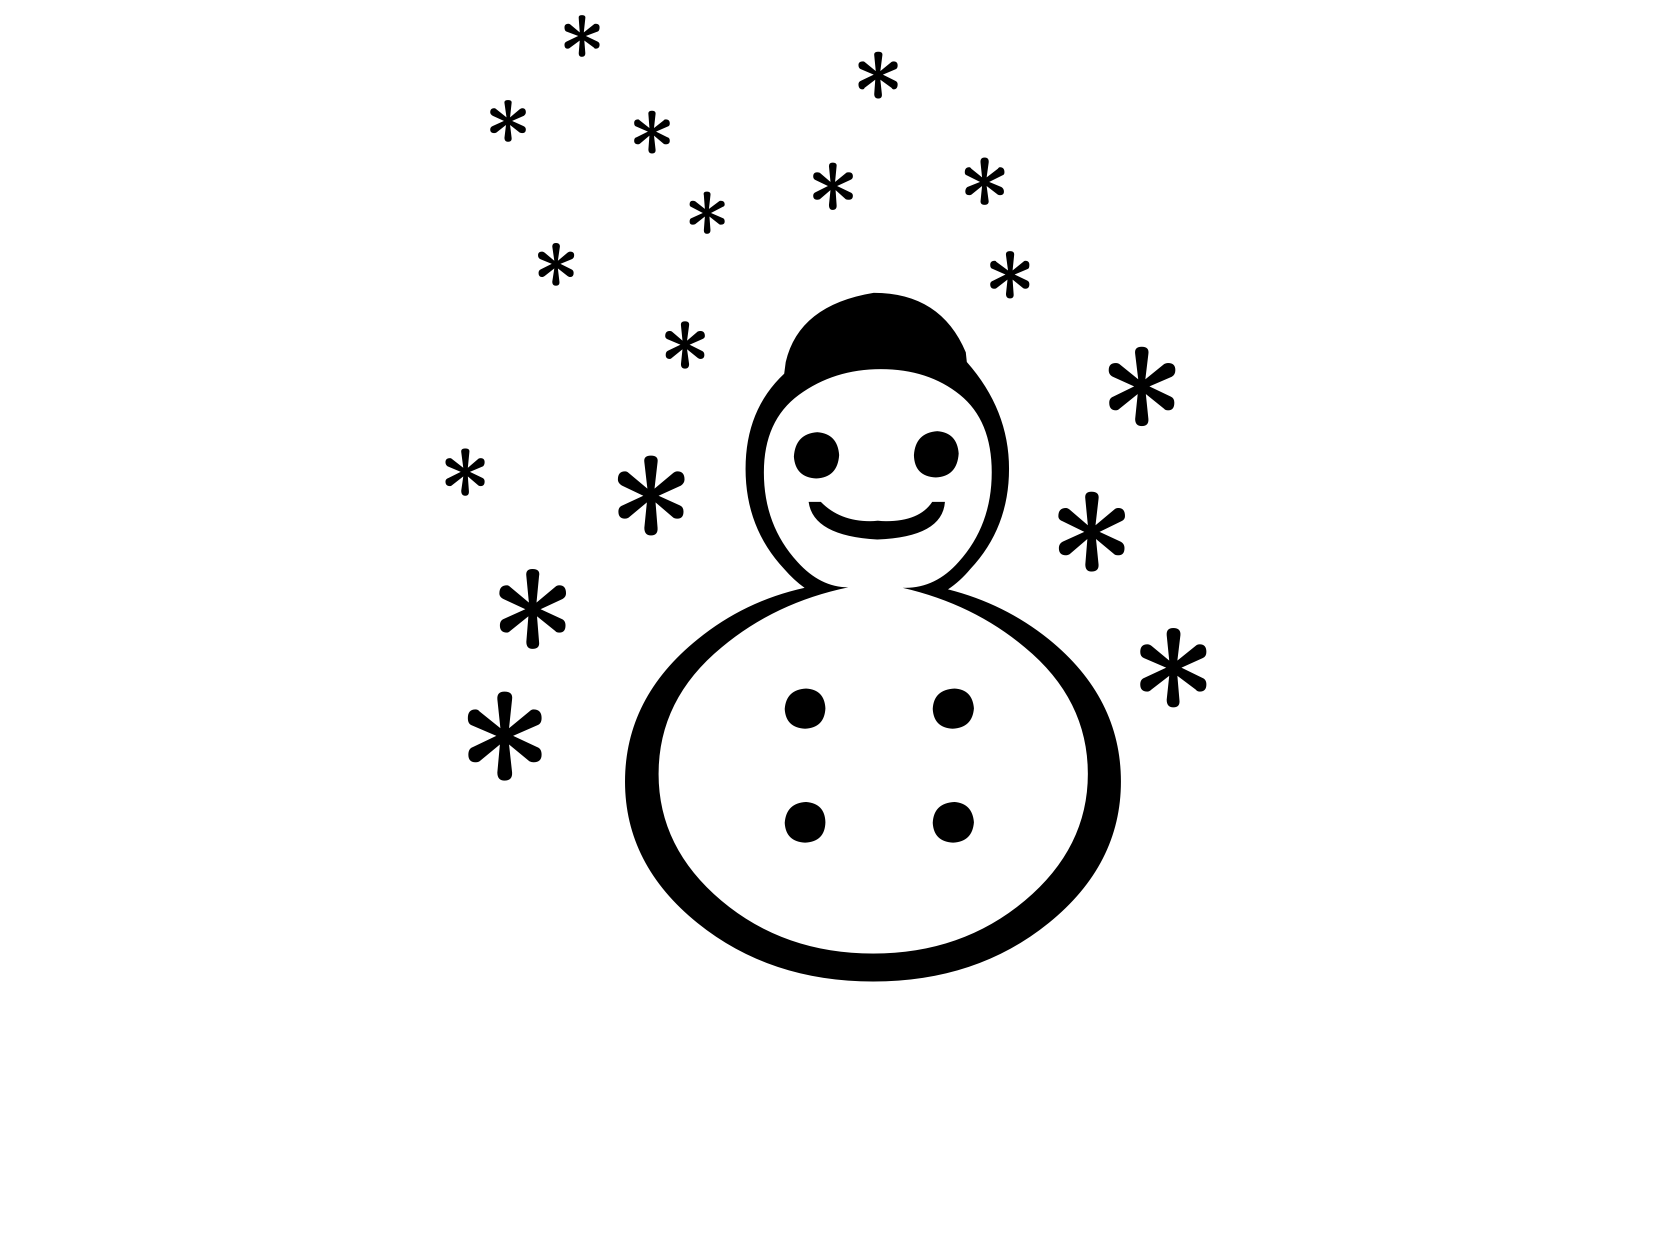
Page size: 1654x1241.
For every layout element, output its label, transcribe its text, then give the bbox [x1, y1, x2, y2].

title ☃ [0, 38, 1654, 1203]
